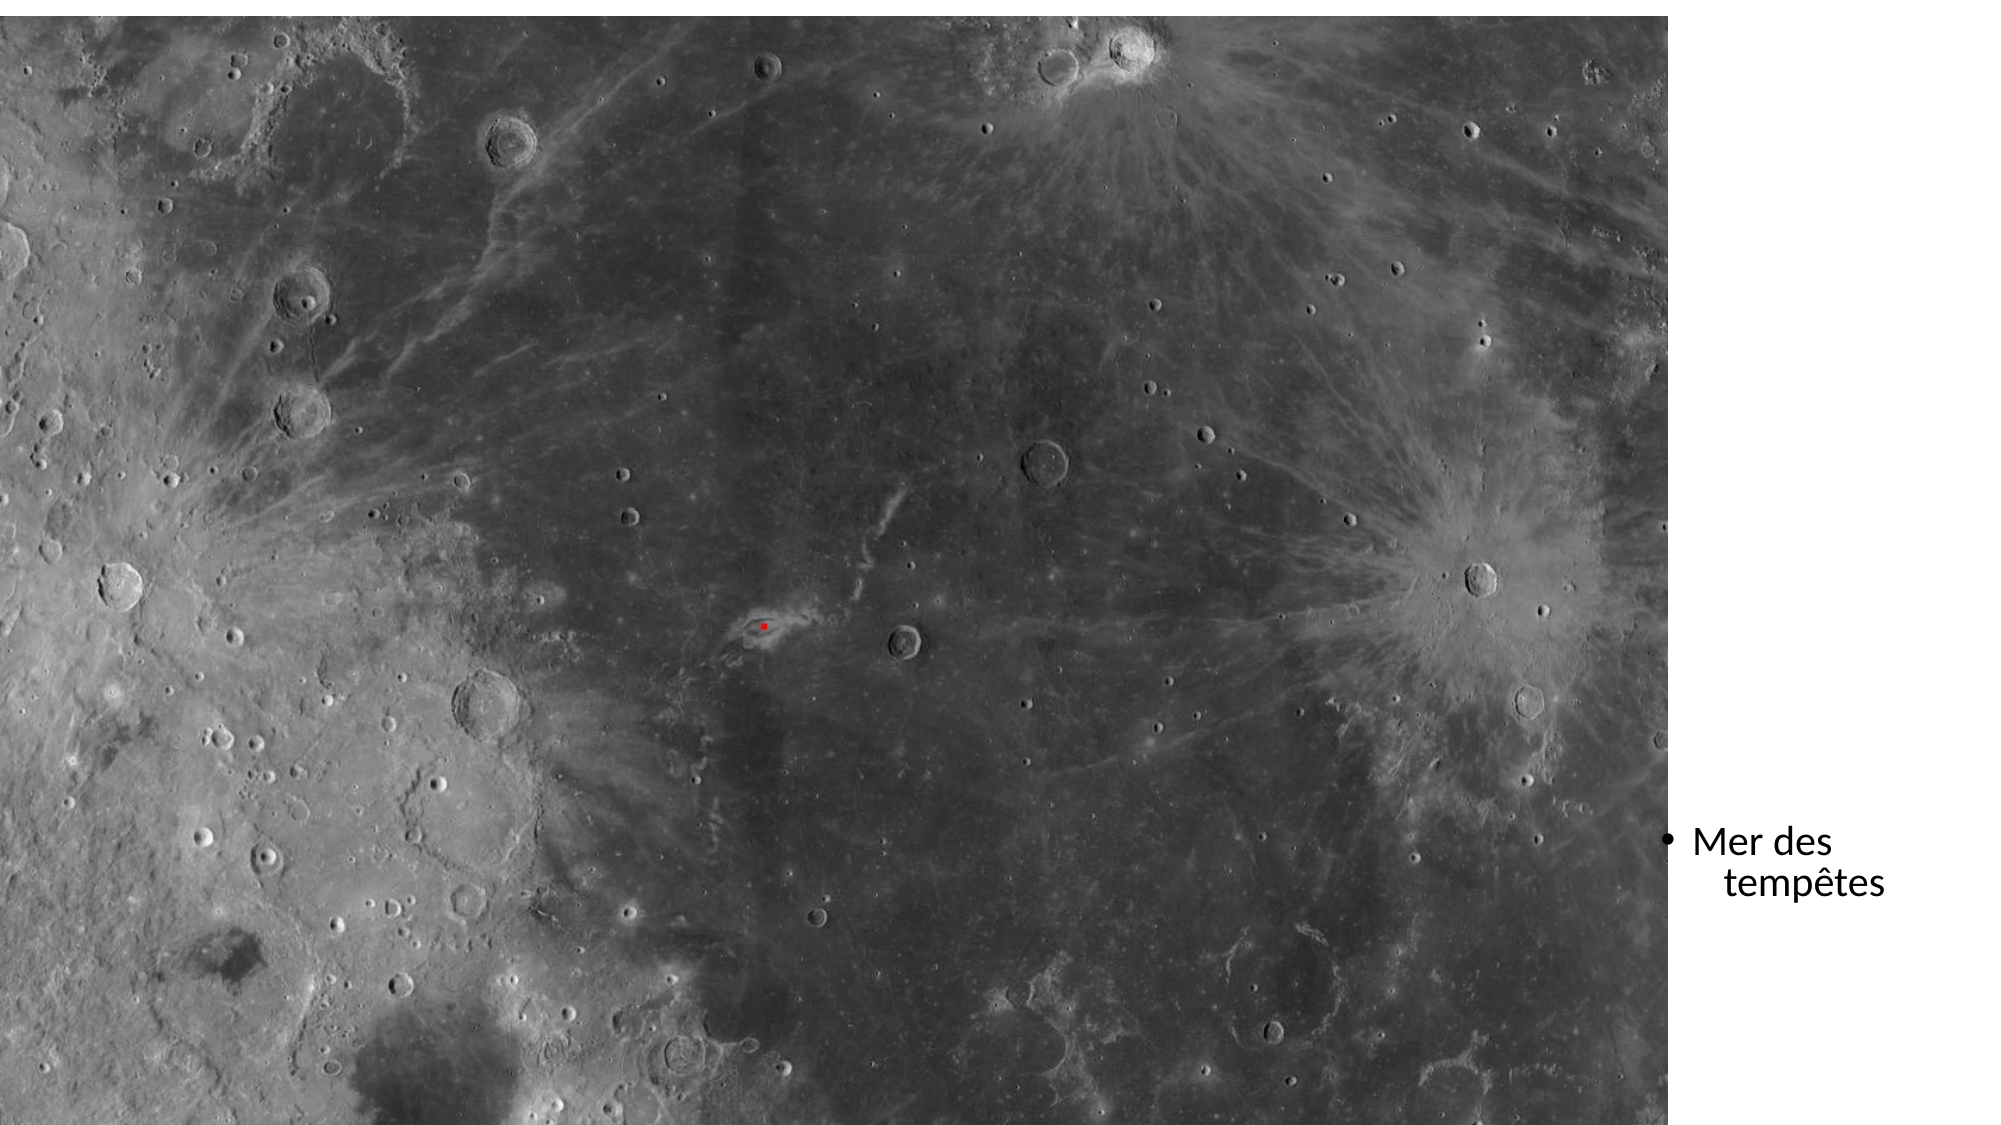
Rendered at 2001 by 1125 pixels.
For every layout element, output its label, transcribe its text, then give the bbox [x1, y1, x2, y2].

list Mer des tempêtes [1645, 816, 1915, 934]
picture [0, 16, 1668, 1125]
